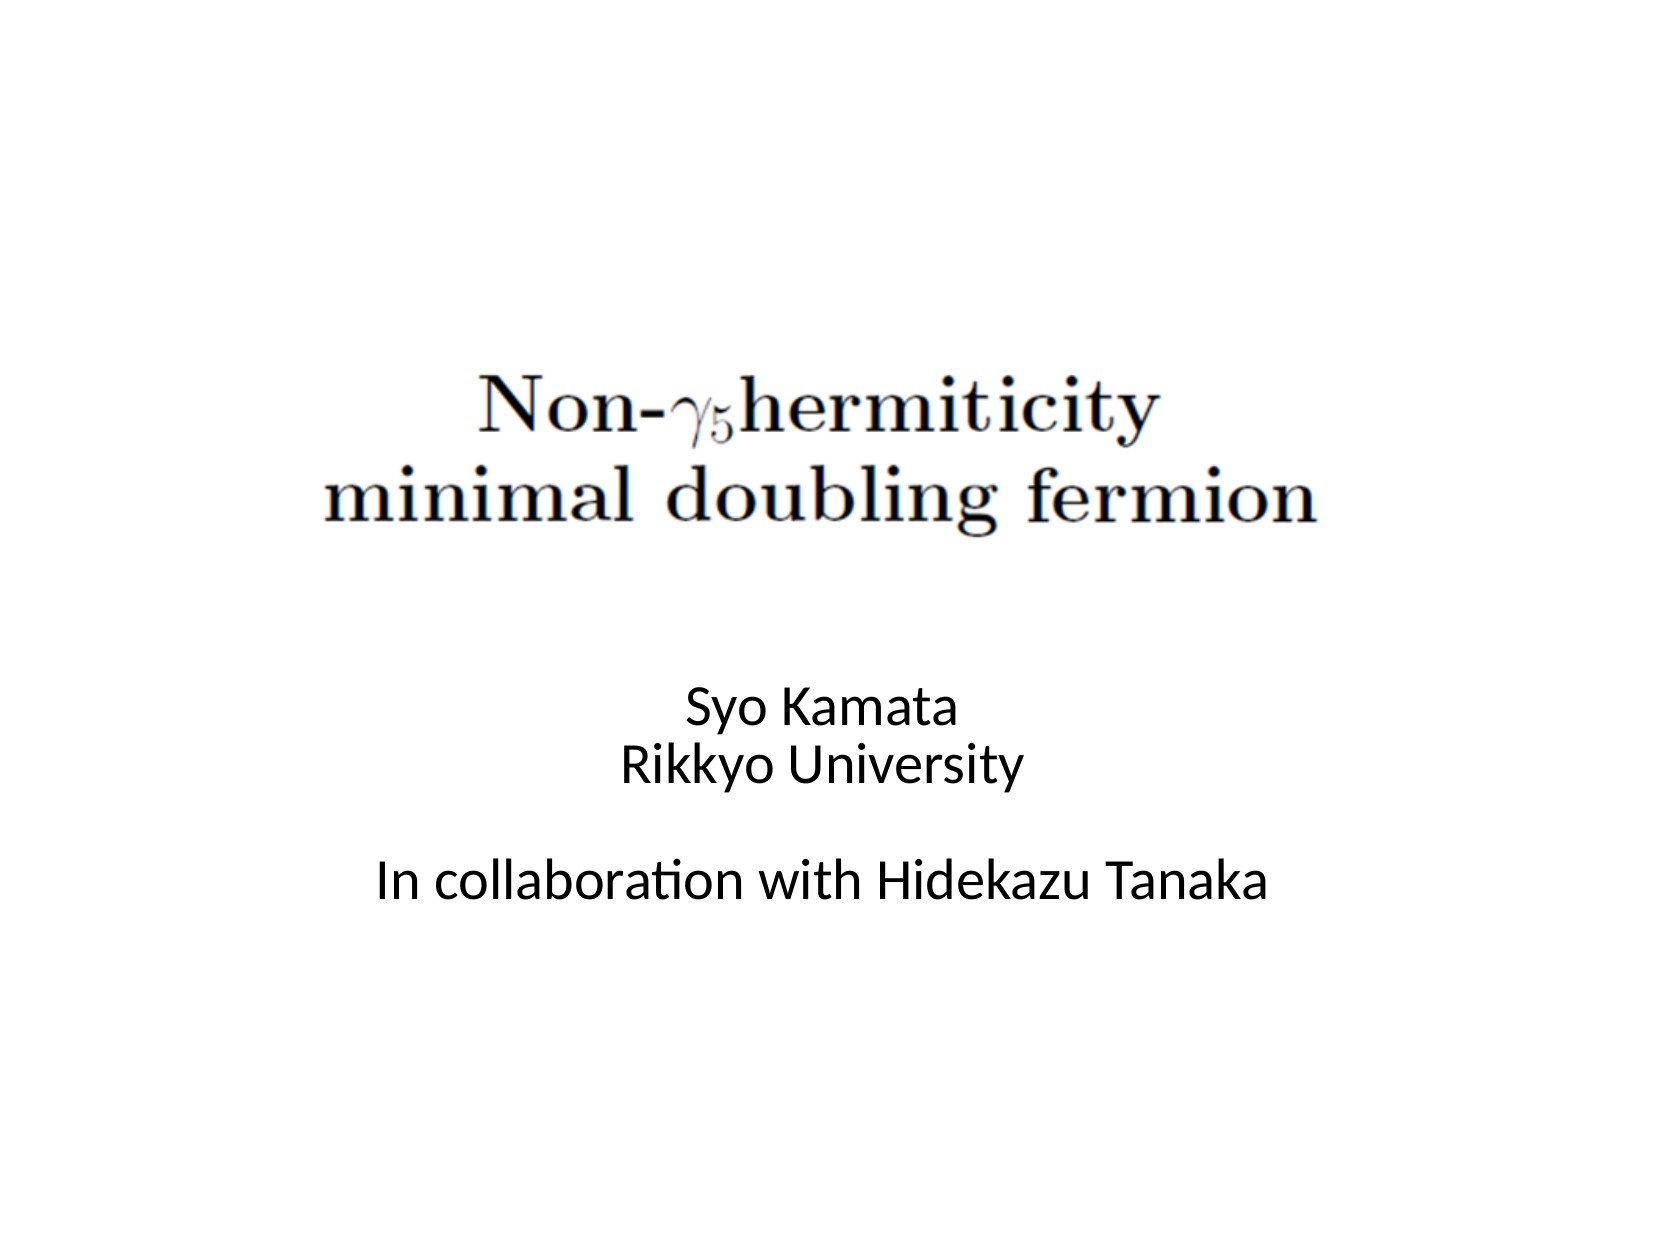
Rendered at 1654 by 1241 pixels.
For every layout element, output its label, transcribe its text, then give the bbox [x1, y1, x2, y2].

text_box Syo Kamata Rikkyo University In collaboration with Hidekazu Tanaka [358, 673, 1287, 1109]
picture [305, 355, 1384, 575]
